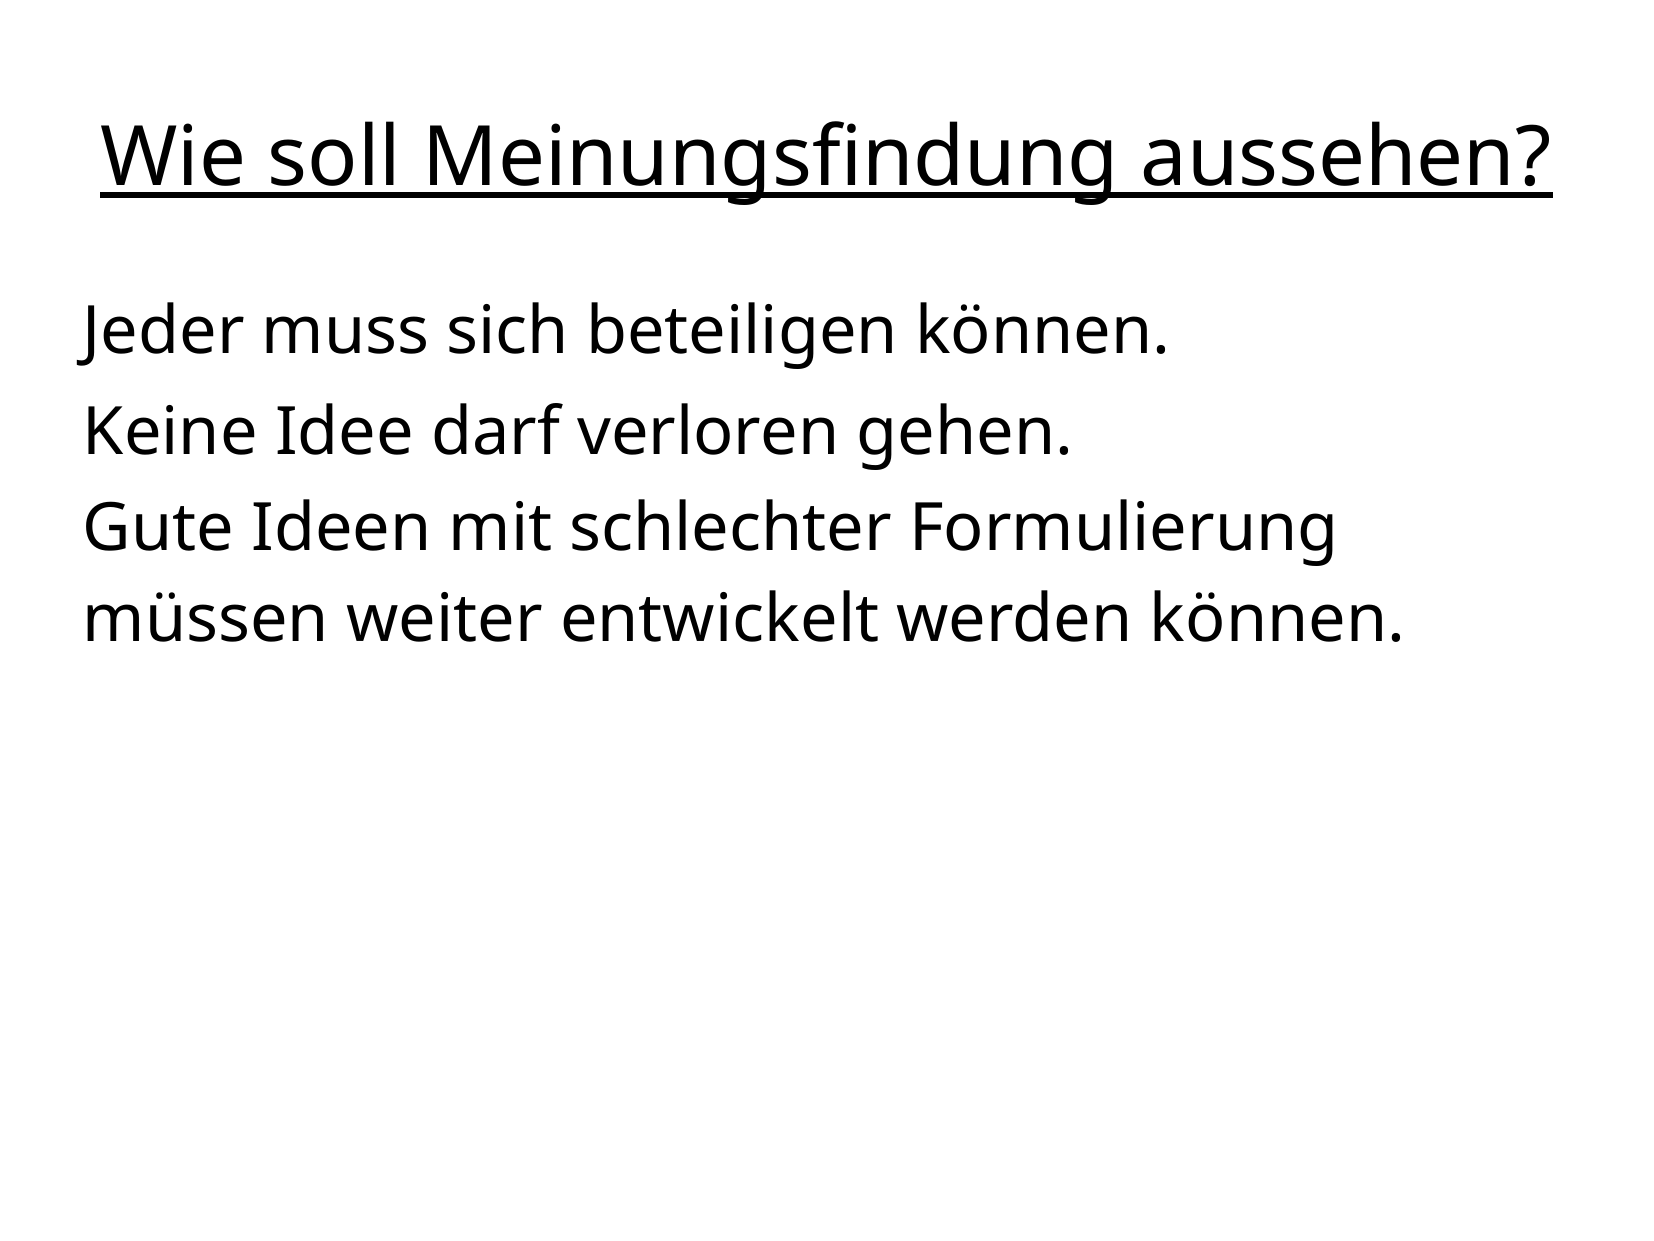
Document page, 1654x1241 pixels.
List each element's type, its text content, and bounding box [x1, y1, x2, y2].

text_box Gute Ideen mit schlechter Formulierung müssen weiter entwickelt werden können. [82, 491, 1548, 650]
text_box Jeder muss sich beteiligen können. [82, 283, 1548, 372]
title Wie soll Meinungsfindung aussehen? [82, 49, 1571, 257]
text_box Keine Idee darf verloren gehen. [82, 384, 1548, 473]
